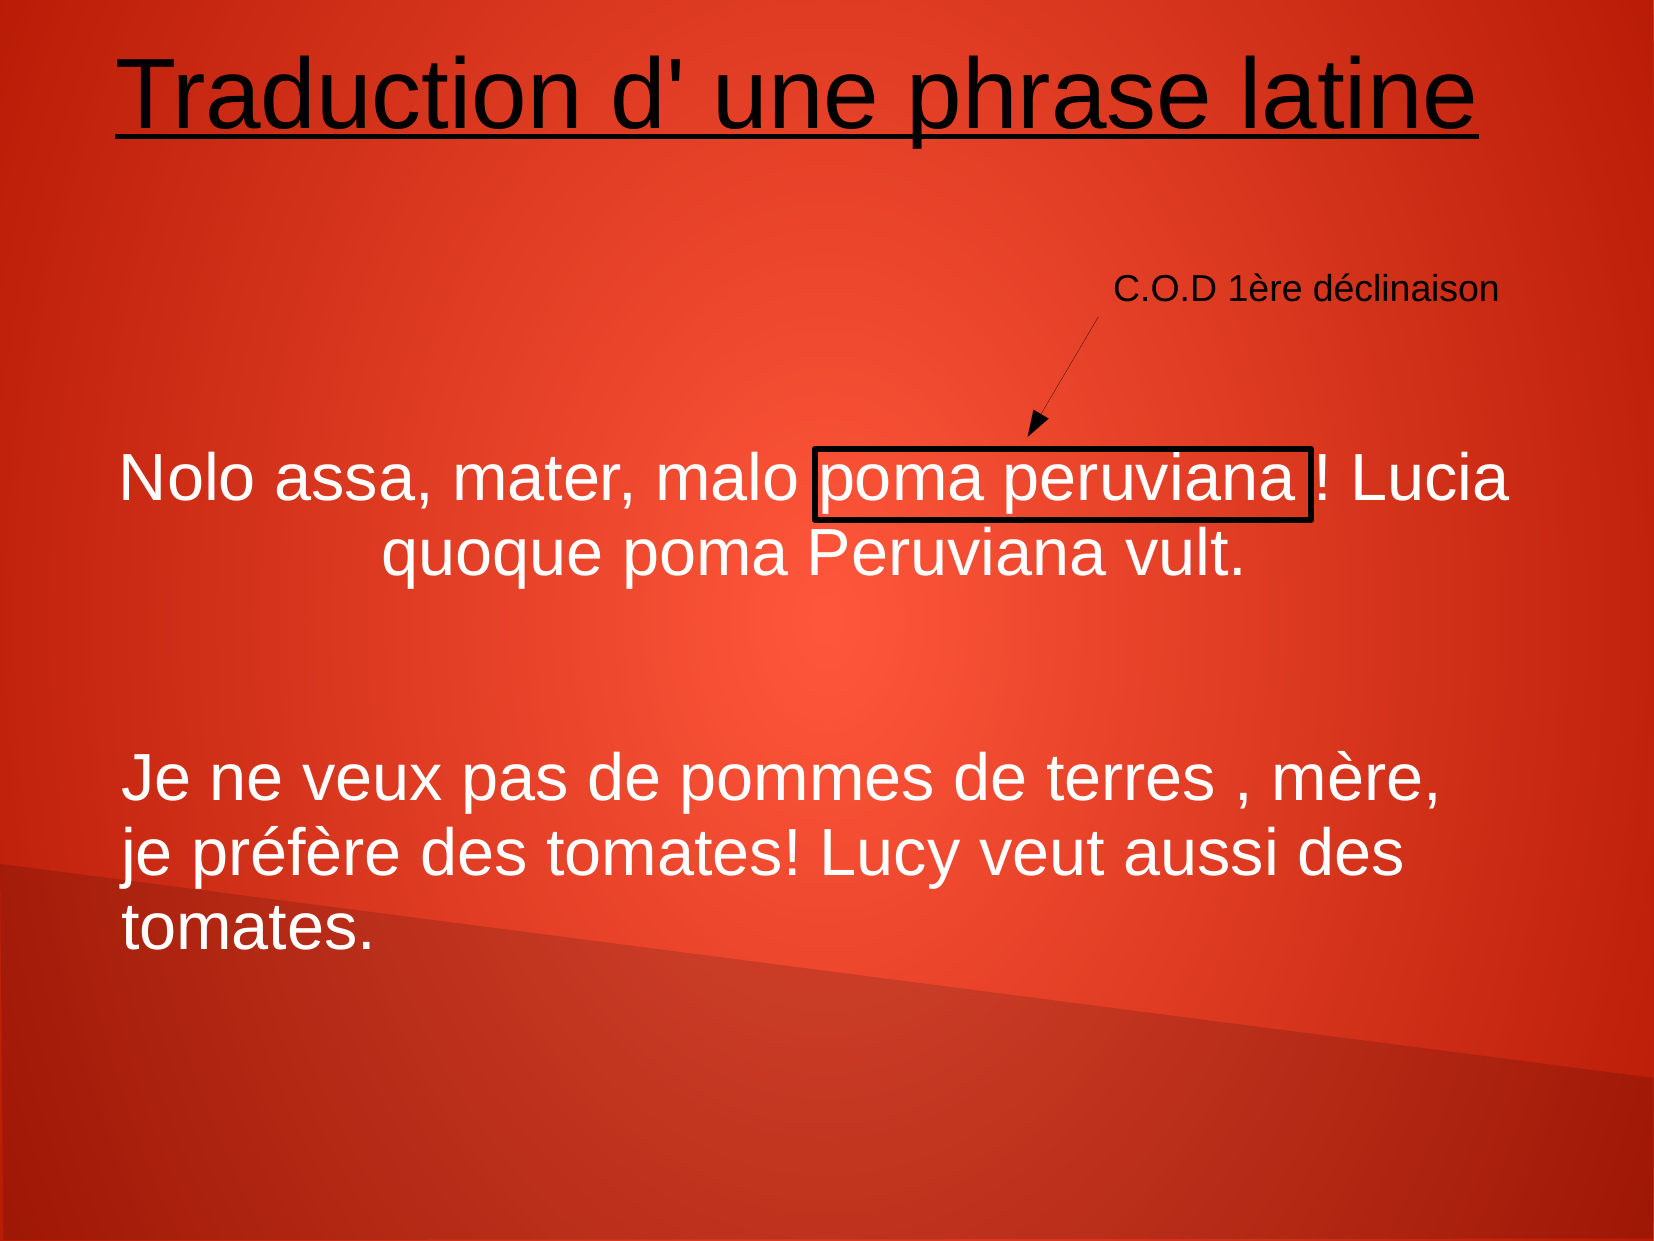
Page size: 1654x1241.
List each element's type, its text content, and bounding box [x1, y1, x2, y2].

text_box Traduction d' une phrase latine [0, 30, 1595, 157]
text_box Nolo assa, mater, malo poma peruviana ! Lucia quoque poma Peruviana vult. [70, 35, 1560, 995]
text_box Je ne veux pas de pommes de terres , mère, je préfère des tomates! Lucy veut aussi des tomates. [106, 732, 1477, 972]
text_box C.O.D 1ère déclinaison [1098, 259, 1548, 317]
